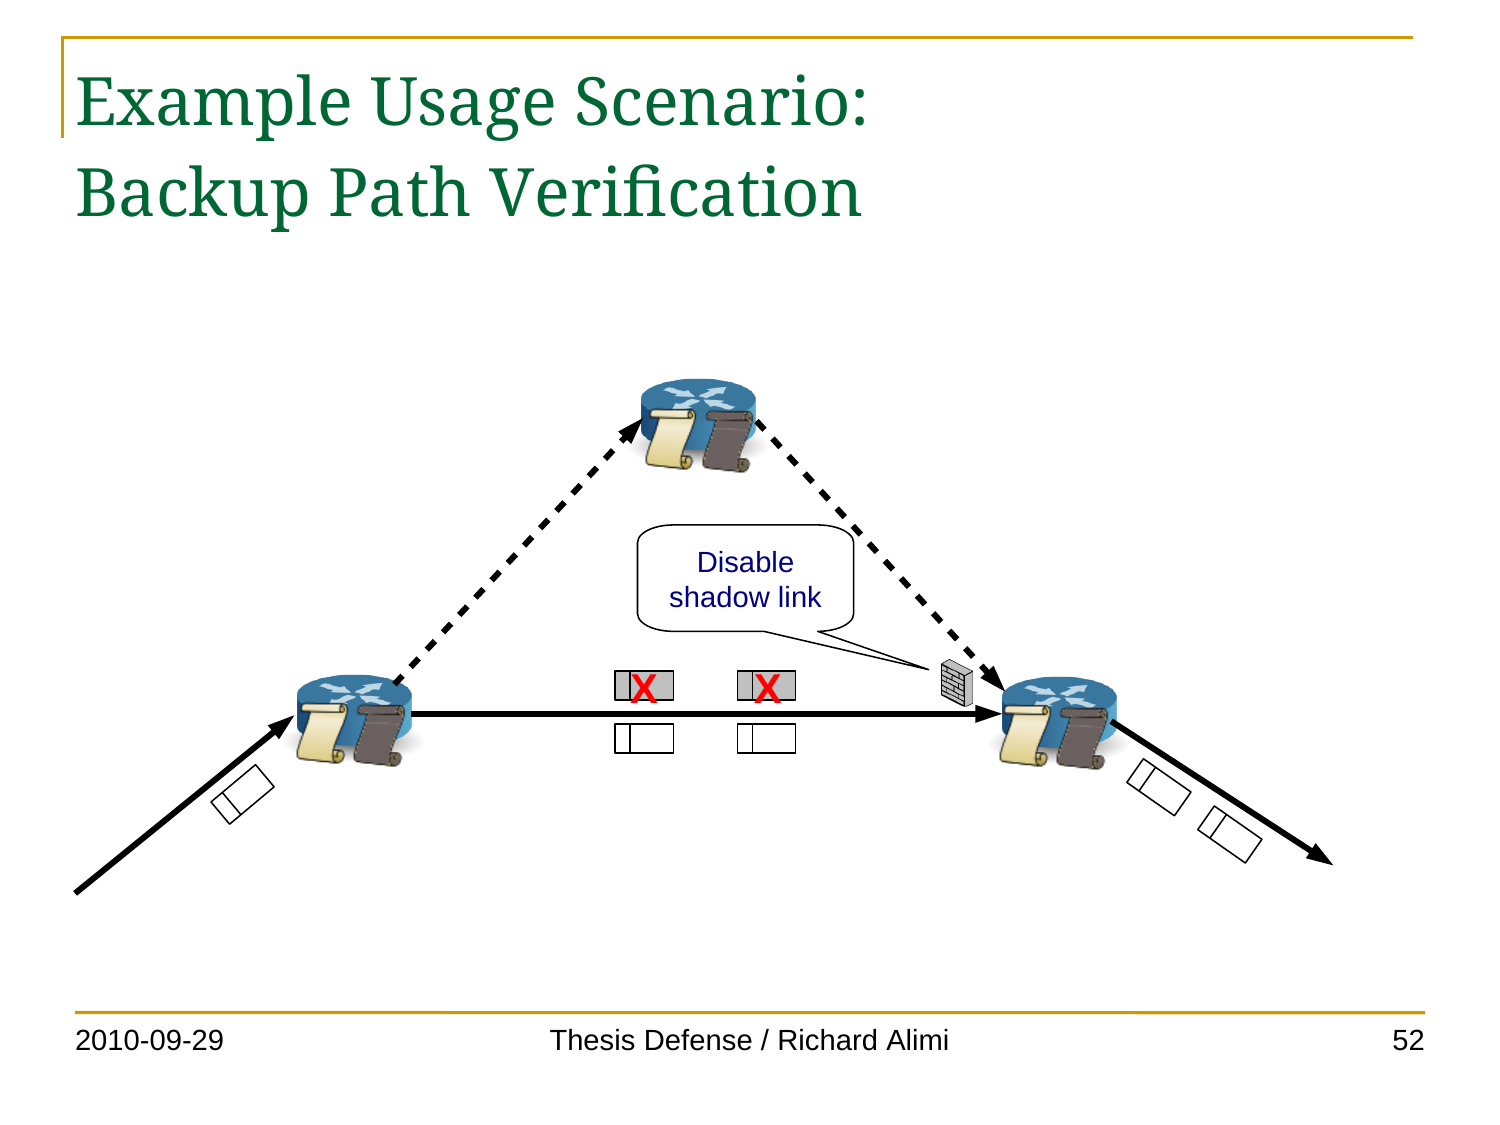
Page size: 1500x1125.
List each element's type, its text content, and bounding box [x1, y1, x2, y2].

picture [974, 661, 1152, 775]
text_box [1126, 758, 1154, 791]
text_box X [615, 654, 673, 720]
text_box [1140, 768, 1192, 816]
title Example Usage Scenario: Backup Path Verification [75, 67, 1425, 223]
text_box [615, 724, 674, 754]
text_box [211, 793, 240, 825]
text_box [1211, 815, 1262, 864]
picture [940, 659, 973, 707]
text_box Disable shadow link [637, 524, 929, 670]
text_box [223, 764, 275, 814]
text_box [737, 724, 796, 754]
picture [613, 363, 791, 477]
text_box [1197, 805, 1225, 839]
text_box X [739, 654, 797, 720]
picture [269, 659, 447, 773]
